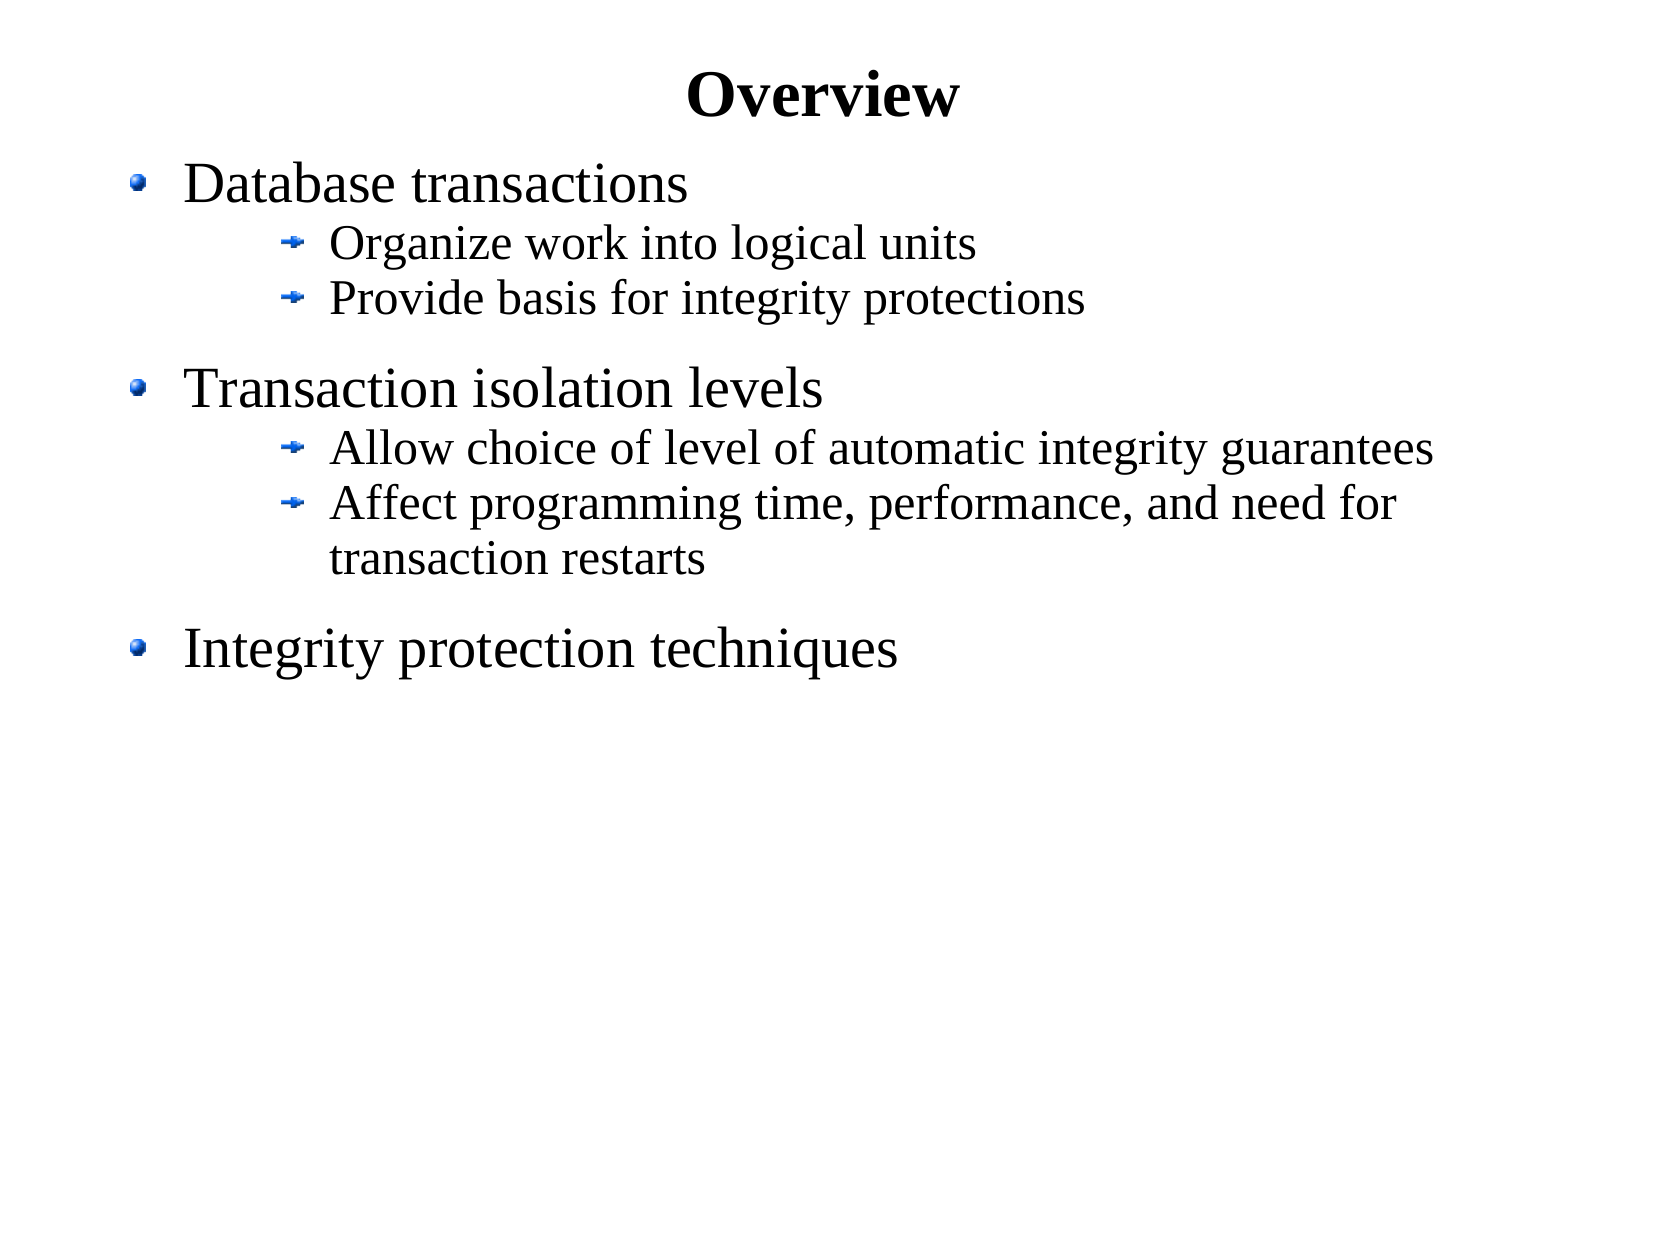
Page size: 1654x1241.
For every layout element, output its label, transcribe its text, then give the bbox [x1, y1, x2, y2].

title Overview [112, 37, 1535, 150]
list Database transactions Organize work into logical units Provide basis for integrity protections Transaction isolation levels Allow choice of level of automatic integrity guarantees Affect programming time, performance, and need for transaction restarts Integrity protection techniques [112, 150, 1536, 1201]
